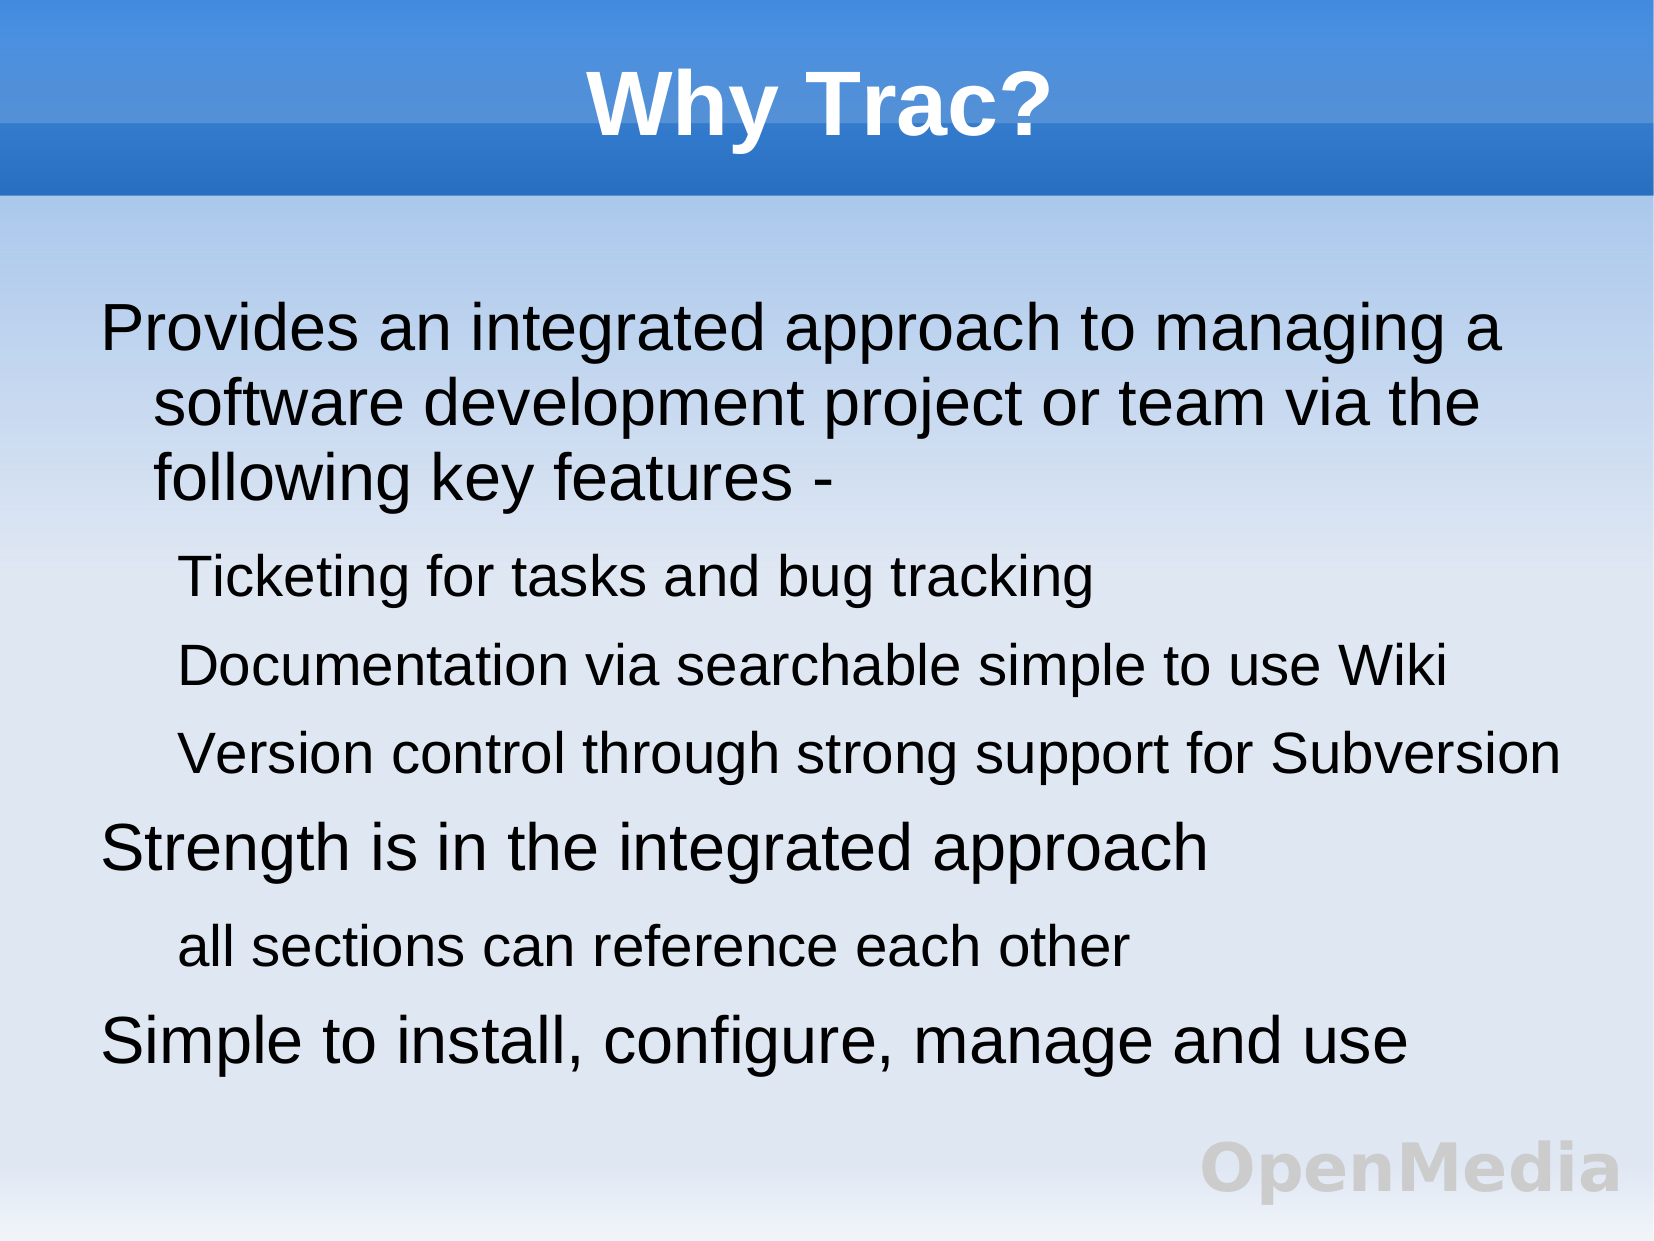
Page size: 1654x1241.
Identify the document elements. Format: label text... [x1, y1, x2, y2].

title Why Trac? [76, 0, 1565, 208]
list Provides an integrated approach to managing a software development project or team via the following key features - Ticketing for tasks and bug tracking Documentation via searchable simple to use Wiki Version control through strong support for Subversion Strength is in the integrated approach all sections can reference each other Simple to install, configure, manage and use [82, 290, 1571, 1143]
picture [0, 0, 1654, 1241]
